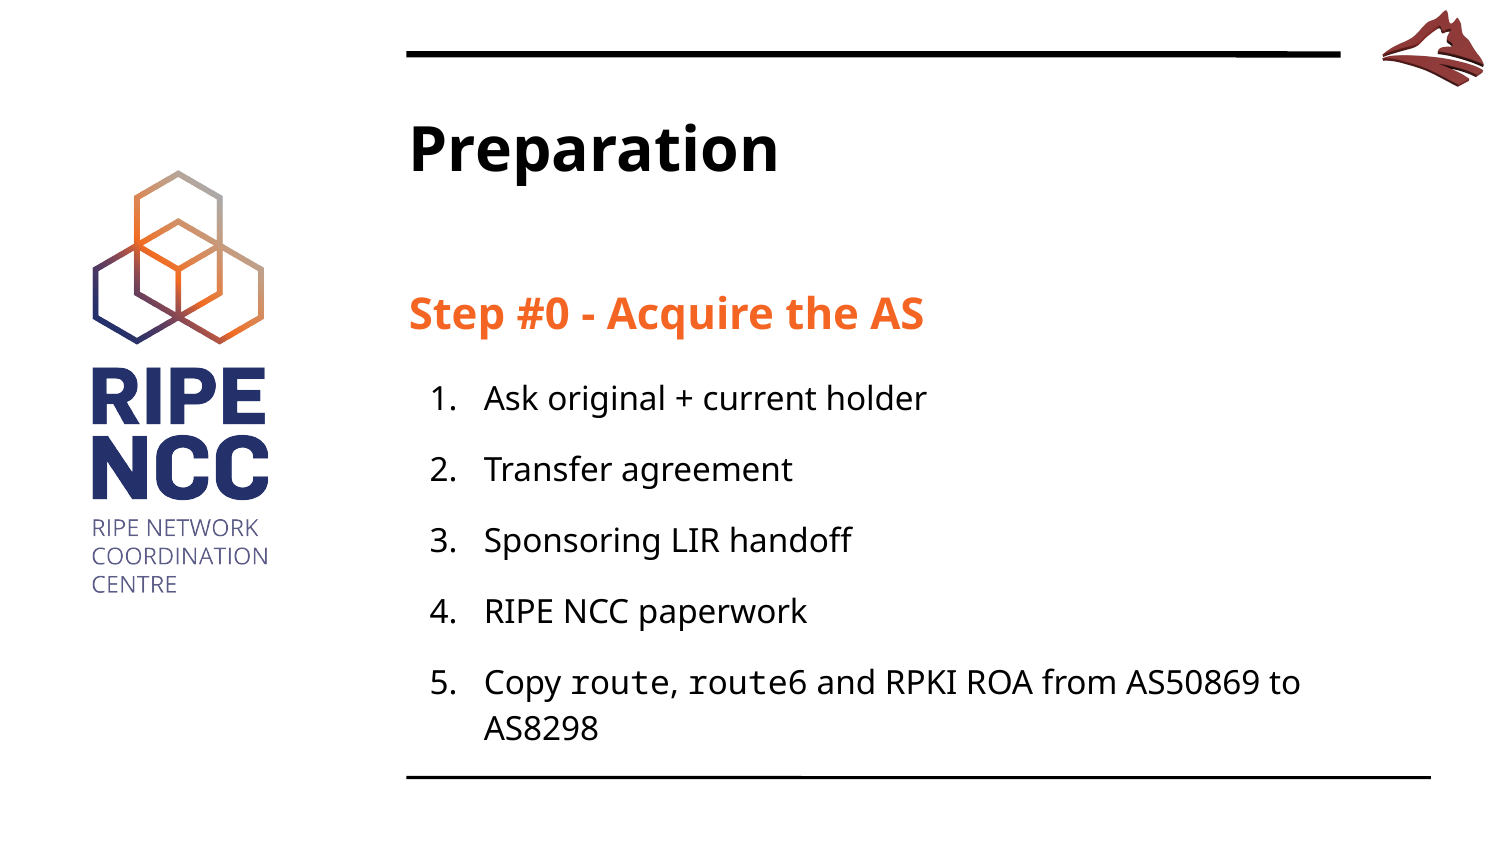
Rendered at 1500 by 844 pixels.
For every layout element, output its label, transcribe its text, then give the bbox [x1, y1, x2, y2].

list Step #0 - Acquire the AS Ask original + current holder Transfer agreement Sponsoring LIR handoff RIPE NCC paperwork Copy route, route6 and RPKI ROA from AS50869 to AS8298 [393, 262, 1431, 756]
picture [1382, 10, 1484, 87]
picture [91, 170, 275, 599]
title Preparation [393, 94, 1431, 199]
